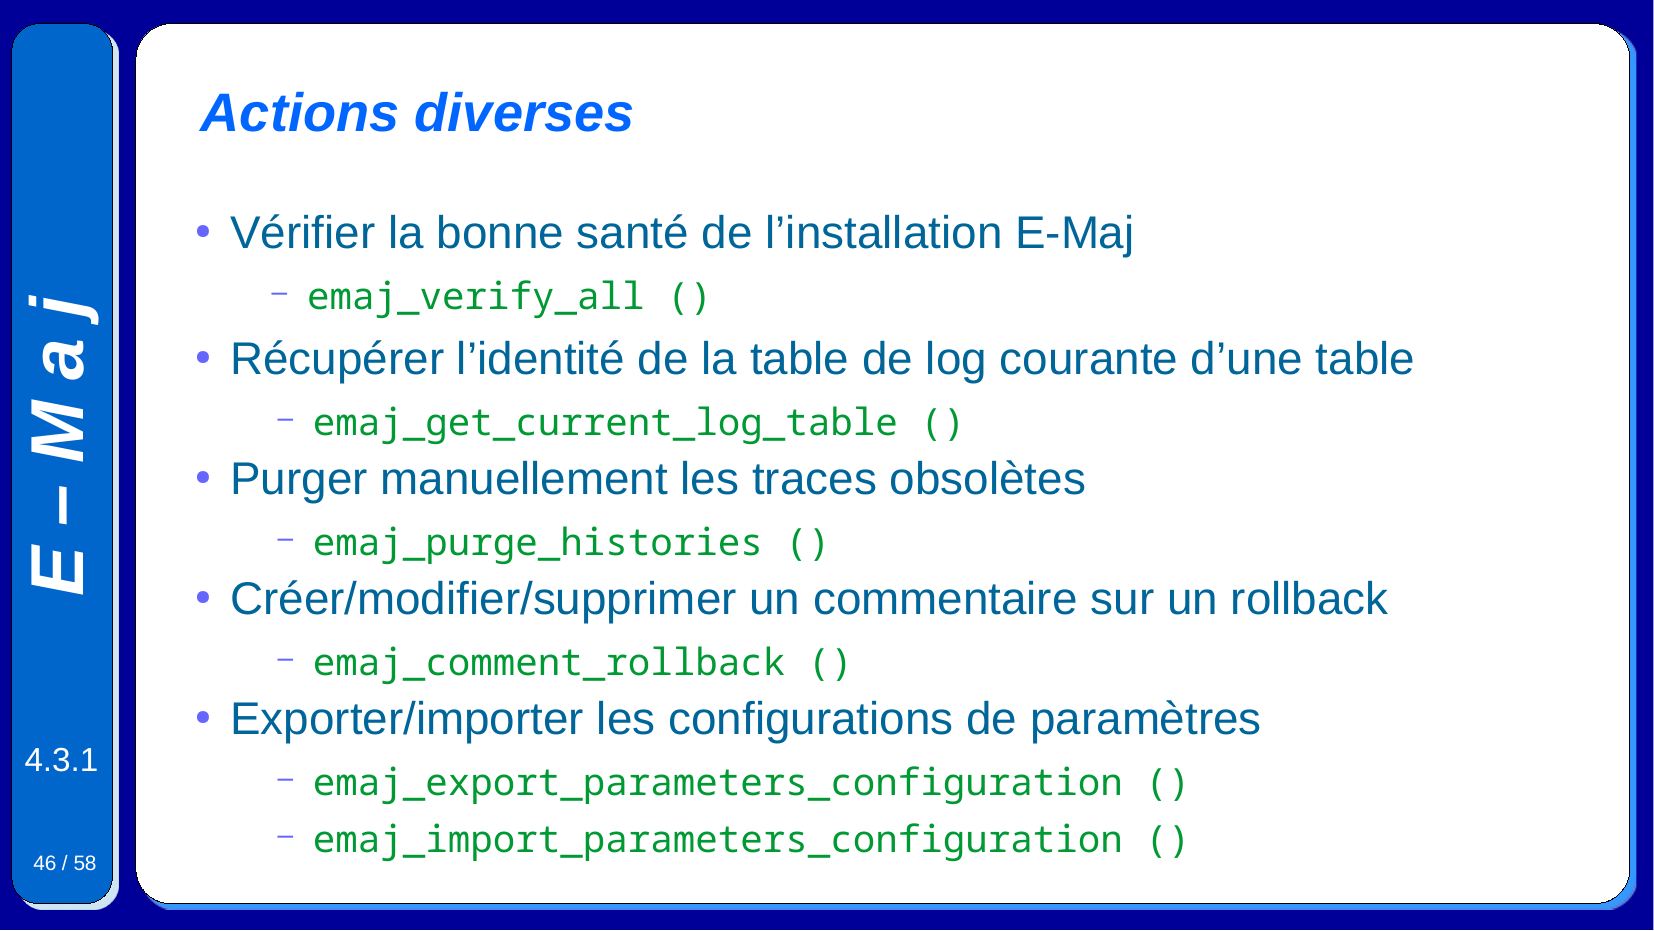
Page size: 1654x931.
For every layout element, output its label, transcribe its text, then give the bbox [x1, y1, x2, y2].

list Vérifier la bonne santé de l’installation E-Maj emaj_verify_all () Récupérer l’identité de la table de log courante d’une table emaj_get_current_log_table () Purger manuellement les traces obsolètes emaj_purge_histories () Créer/modifier/supprimer un commentaire sur un rollback emaj_comment_rollback () Exporter/importer les configurations de paramètres emaj_export_parameters_configuration () emaj_import_parameters_configuration () [177, 206, 1587, 827]
title Actions diverses [200, 34, 1575, 191]
